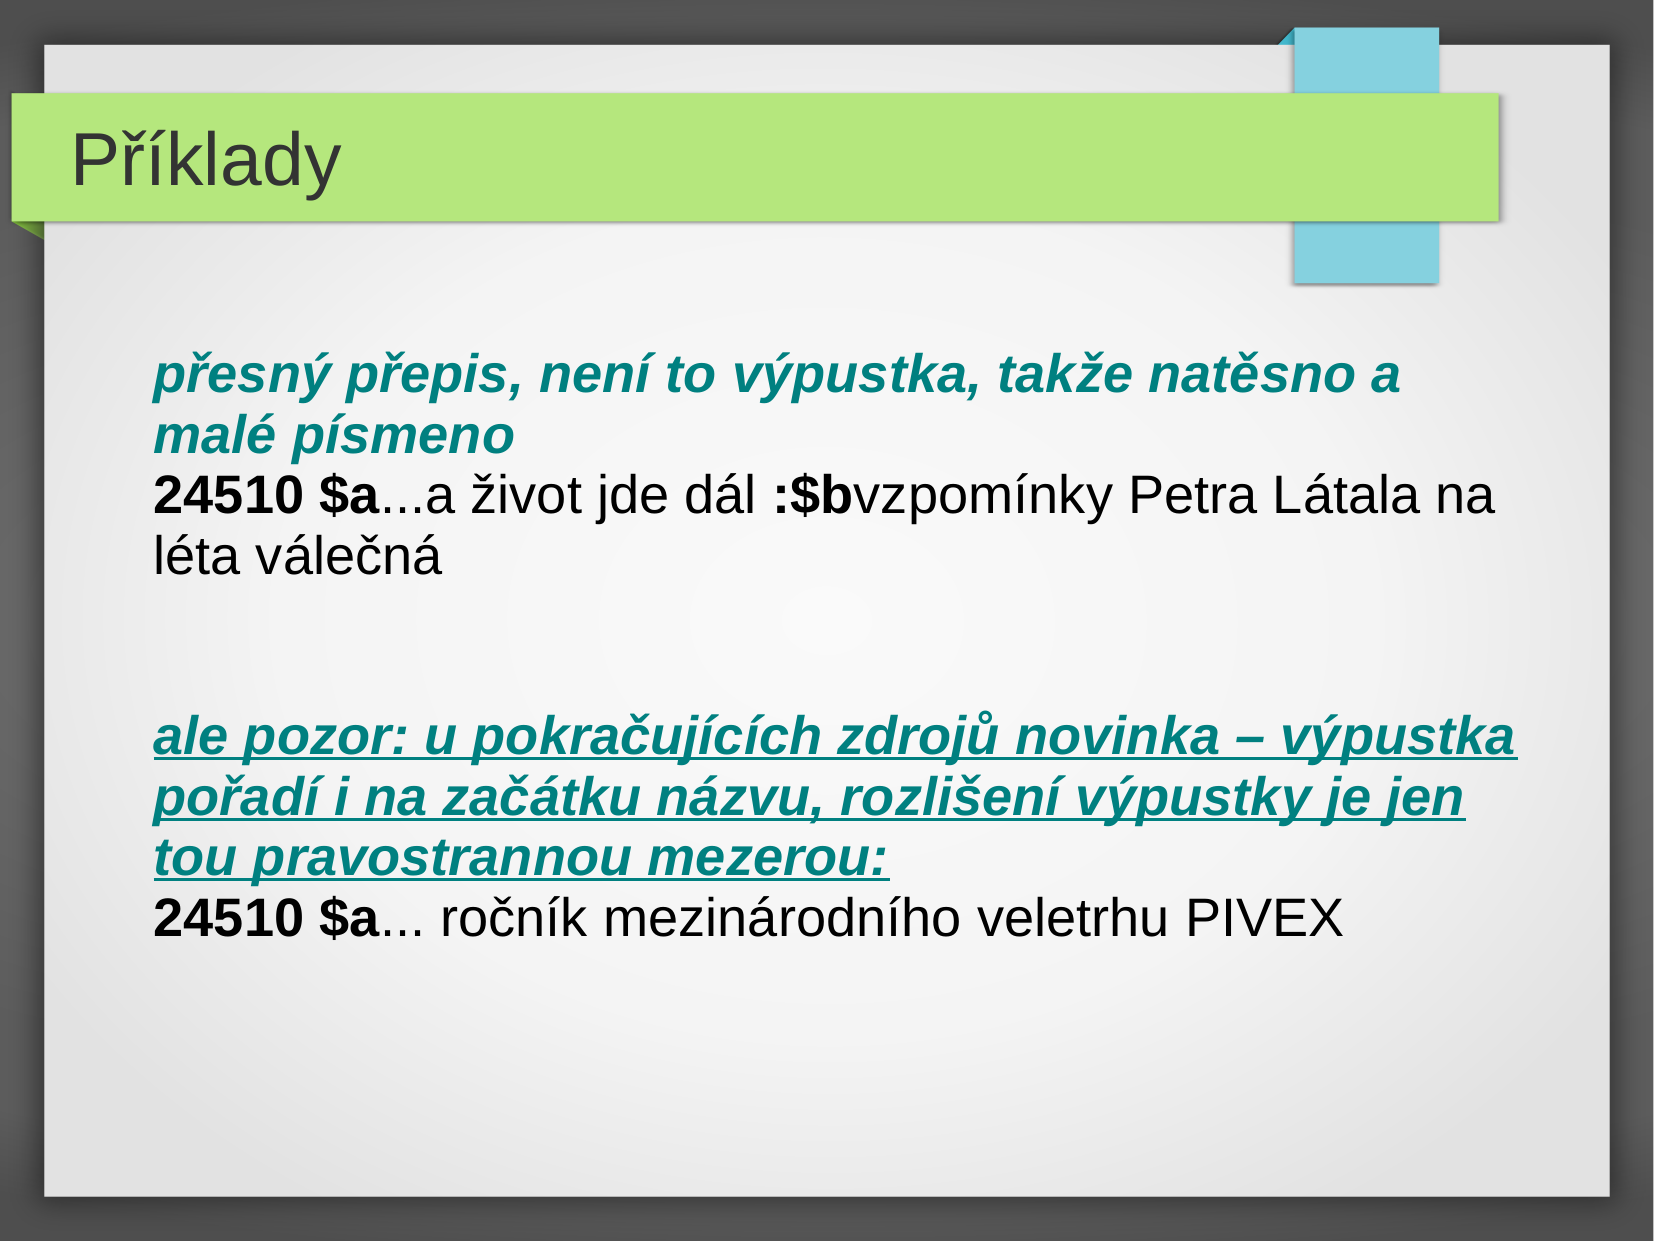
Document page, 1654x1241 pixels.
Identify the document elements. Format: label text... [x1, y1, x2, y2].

list přesný přepis, není to výpustka, takže natěsno a malé písmeno 24510 $a...a život jde dál :$bvzpomínky Petra Látala na léta válečná ale pozor: u pokračujících zdrojů novinka – výpustka pořadí i na začátku názvu, rozlišení výpustky je jen tou pravostrannou mezerou: 24510 $a... ročník mezinárodního veletrhu PIVEX [82, 343, 1538, 1063]
title Příklady [70, 106, 1229, 213]
picture [0, 0, 1654, 1241]
